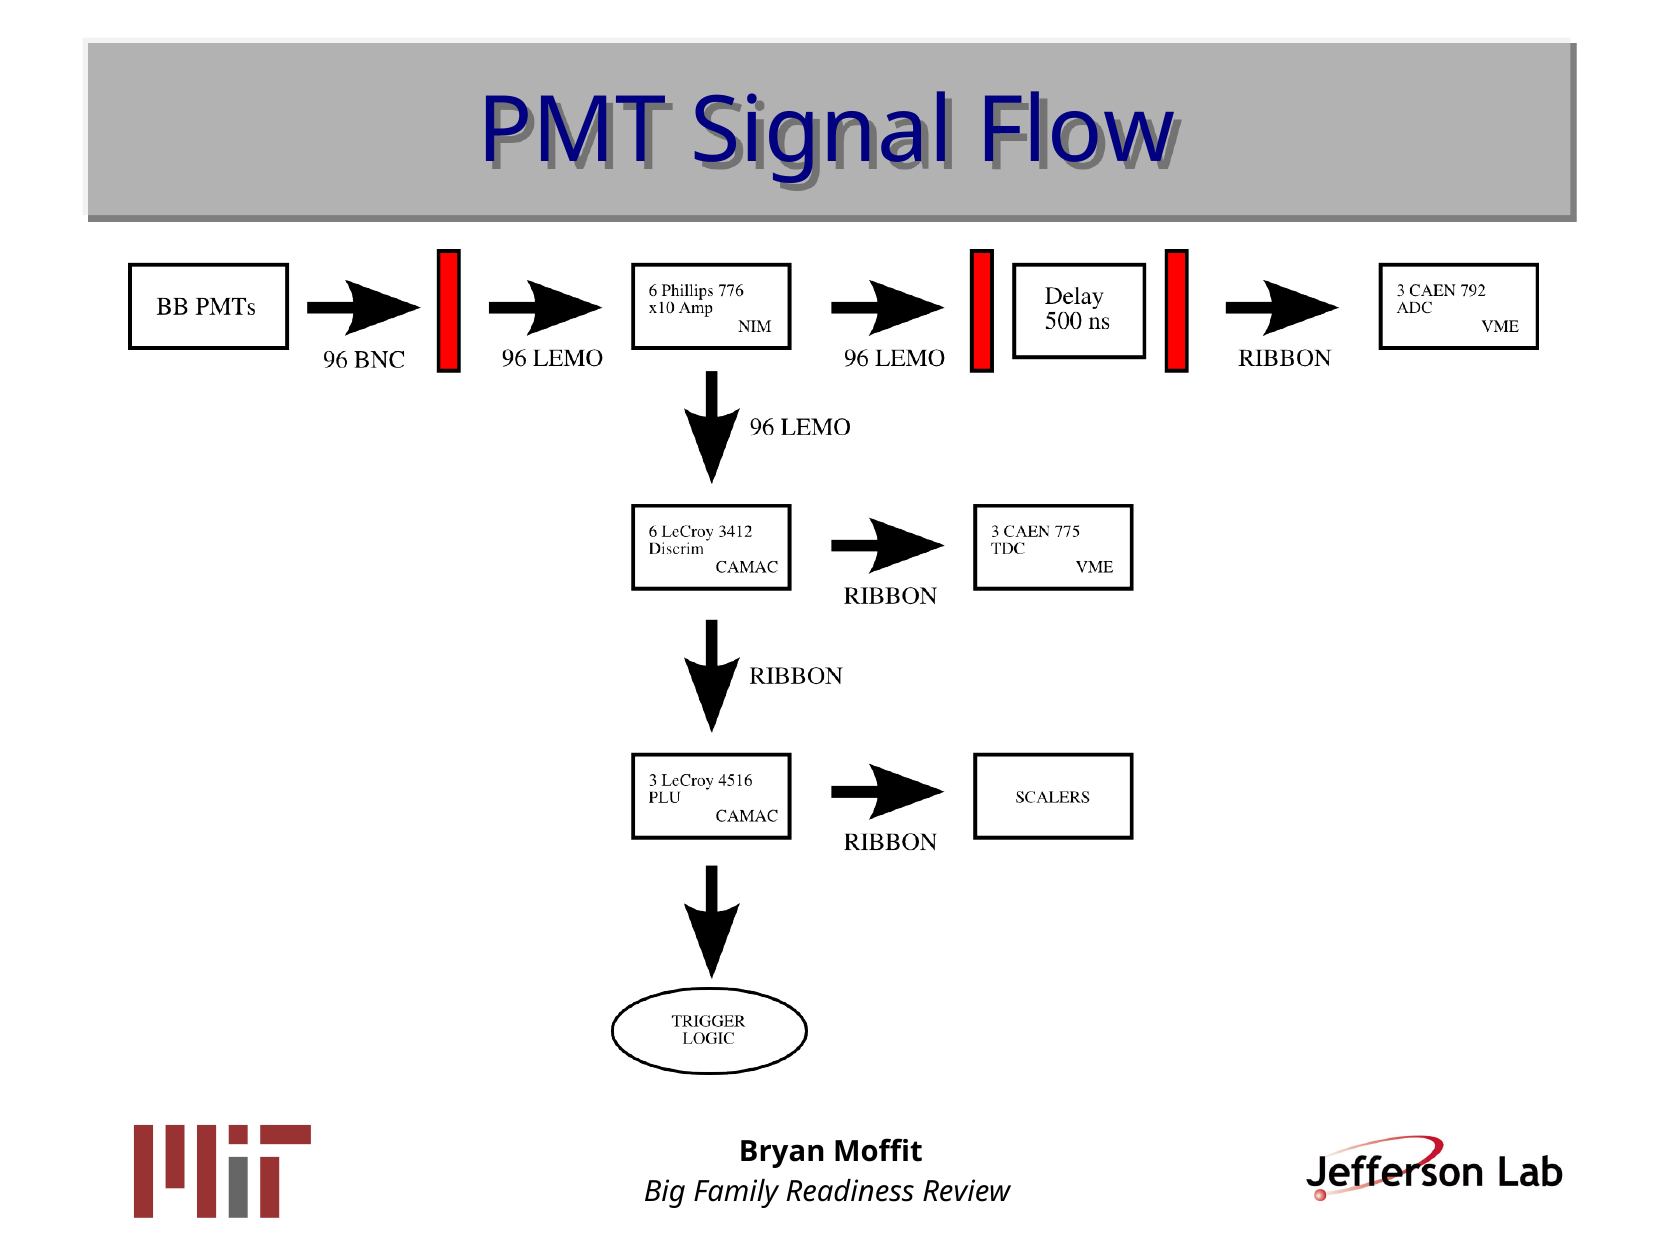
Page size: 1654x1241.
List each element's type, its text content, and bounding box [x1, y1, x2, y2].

picture [129, 1120, 316, 1223]
picture [1296, 1129, 1570, 1210]
picture [128, 249, 1539, 1075]
title PMT Signal Flow [82, 37, 1571, 216]
